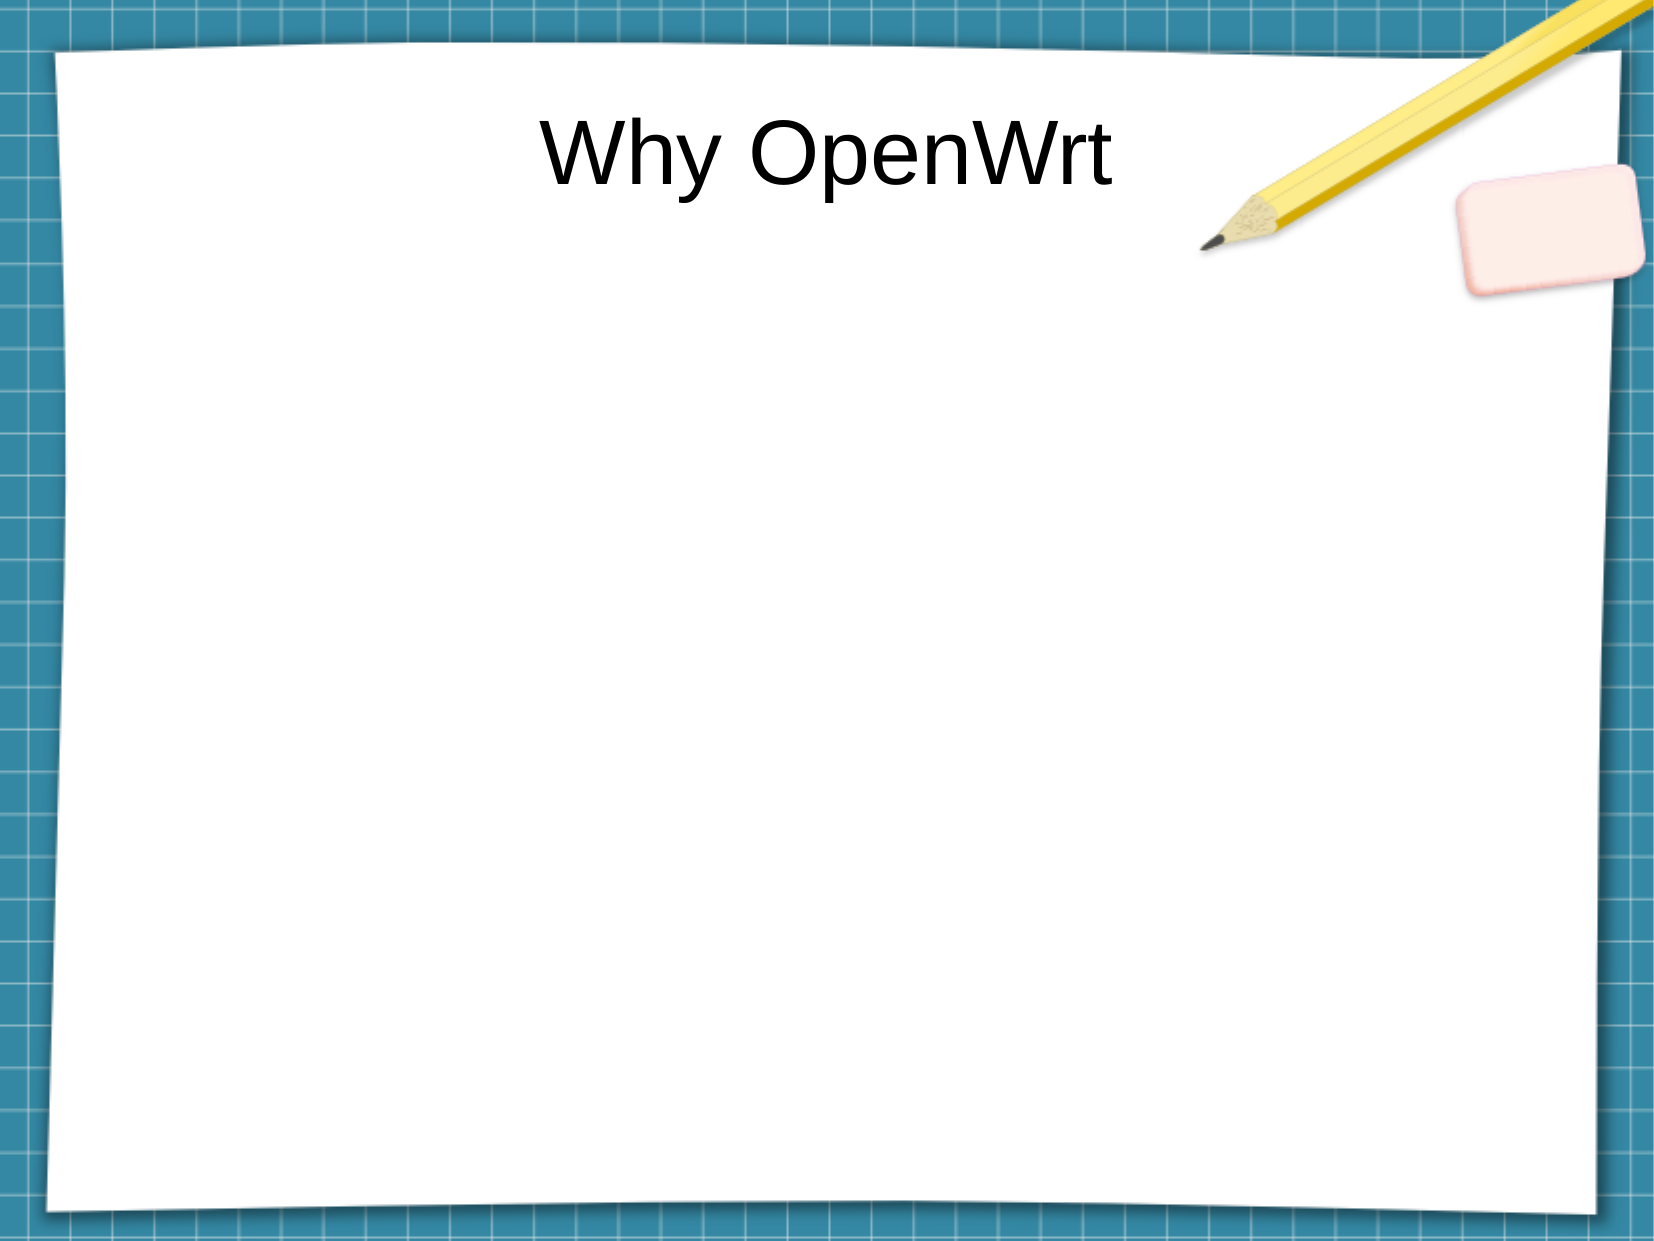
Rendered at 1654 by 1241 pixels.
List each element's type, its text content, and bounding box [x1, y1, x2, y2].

picture [0, 0, 1654, 1241]
title Why OpenWrt [82, 49, 1571, 257]
